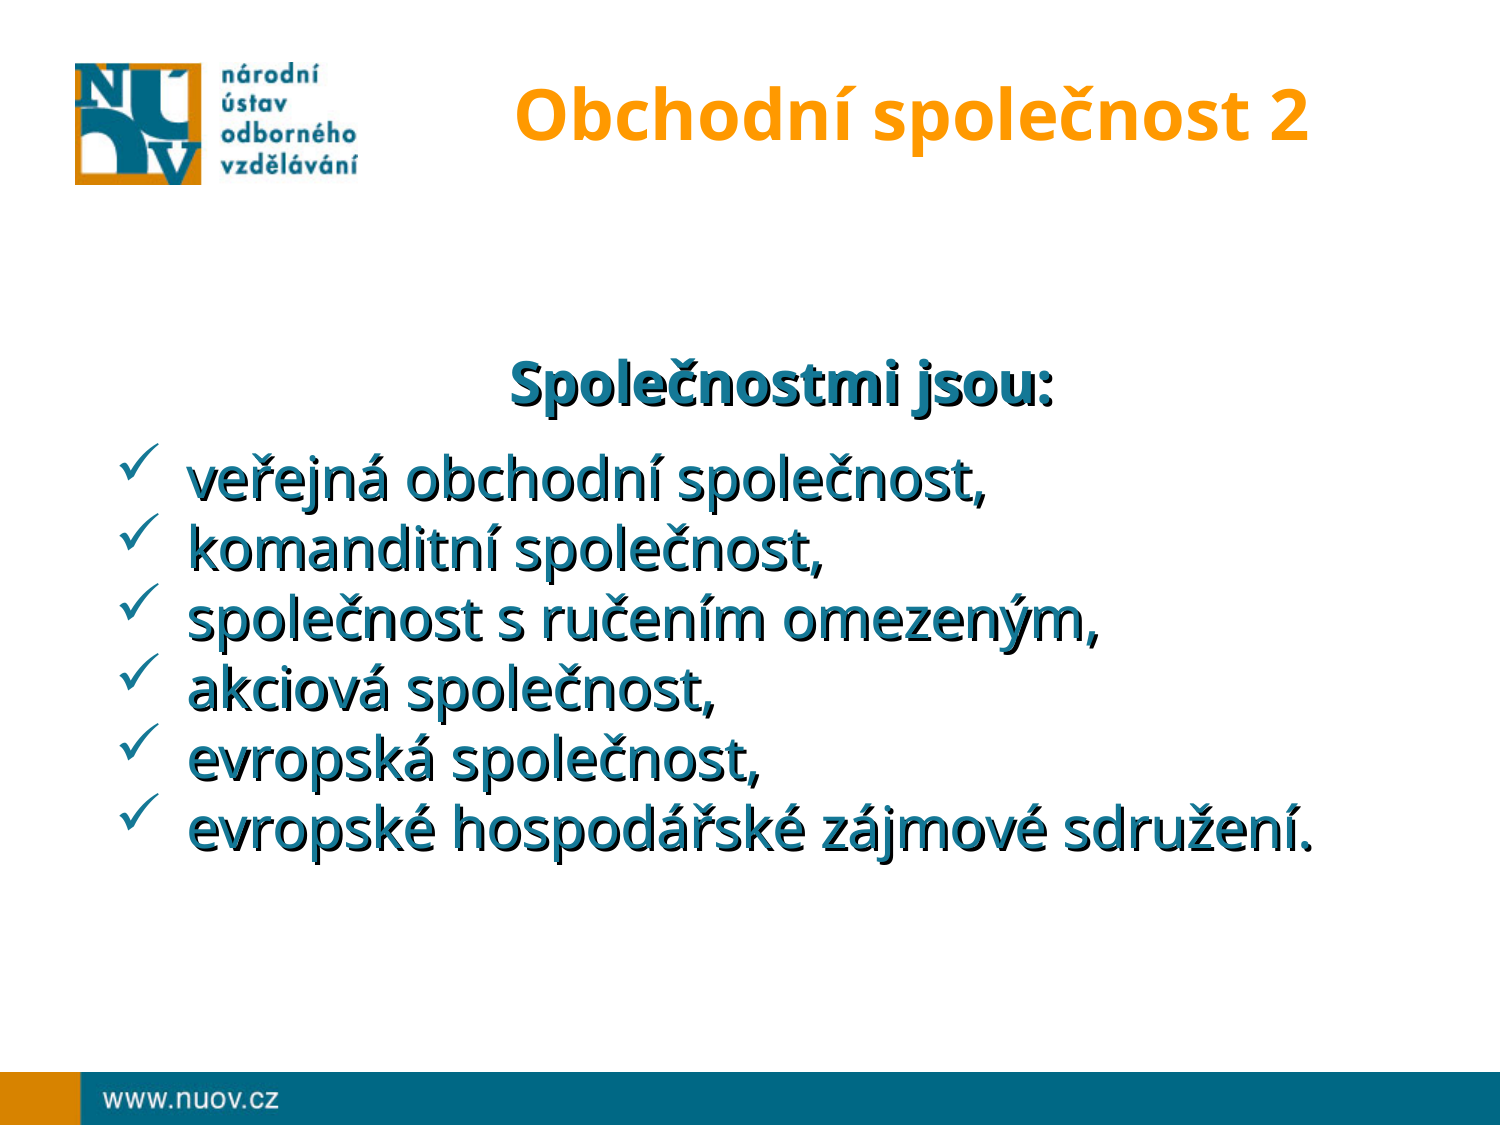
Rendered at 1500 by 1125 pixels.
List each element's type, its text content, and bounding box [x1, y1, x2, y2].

text_box [0, 1072, 1500, 1125]
text_box [75, 62, 358, 185]
text_box Společnostmi jsou: veřejná obchodní společnost, komanditní společnost, společnost s ručením omezeným, akciová společnost, evropská společnost, evropské hospodářské zájmové sdružení. [99, 337, 1463, 868]
title Obchodní společnost 2 [399, 37, 1425, 188]
